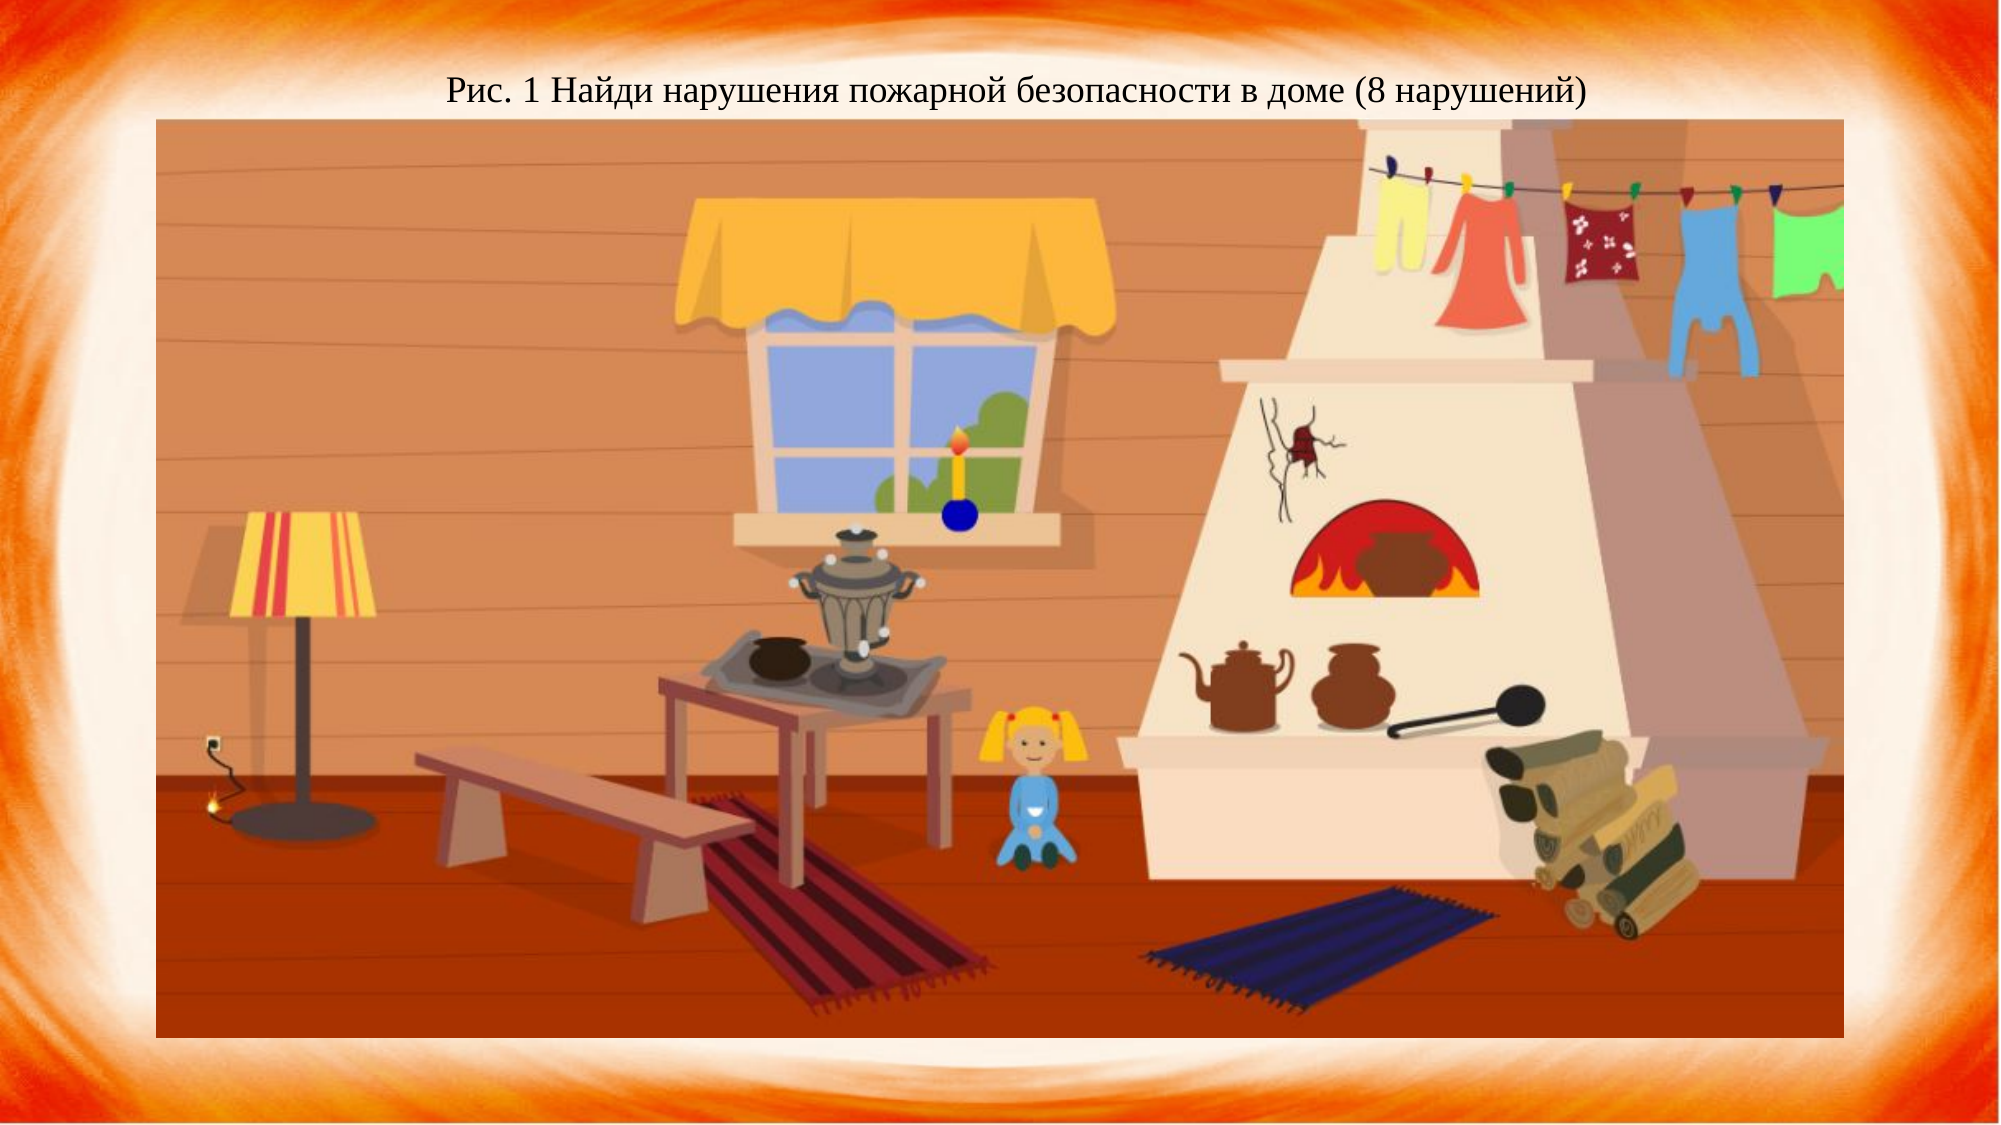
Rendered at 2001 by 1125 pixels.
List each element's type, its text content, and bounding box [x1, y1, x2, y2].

picture [0, 0, 2000, 1125]
text_box Рис. 1 Найди нарушения пожарной безопасности в доме (8 нарушений) [108, 57, 1926, 119]
